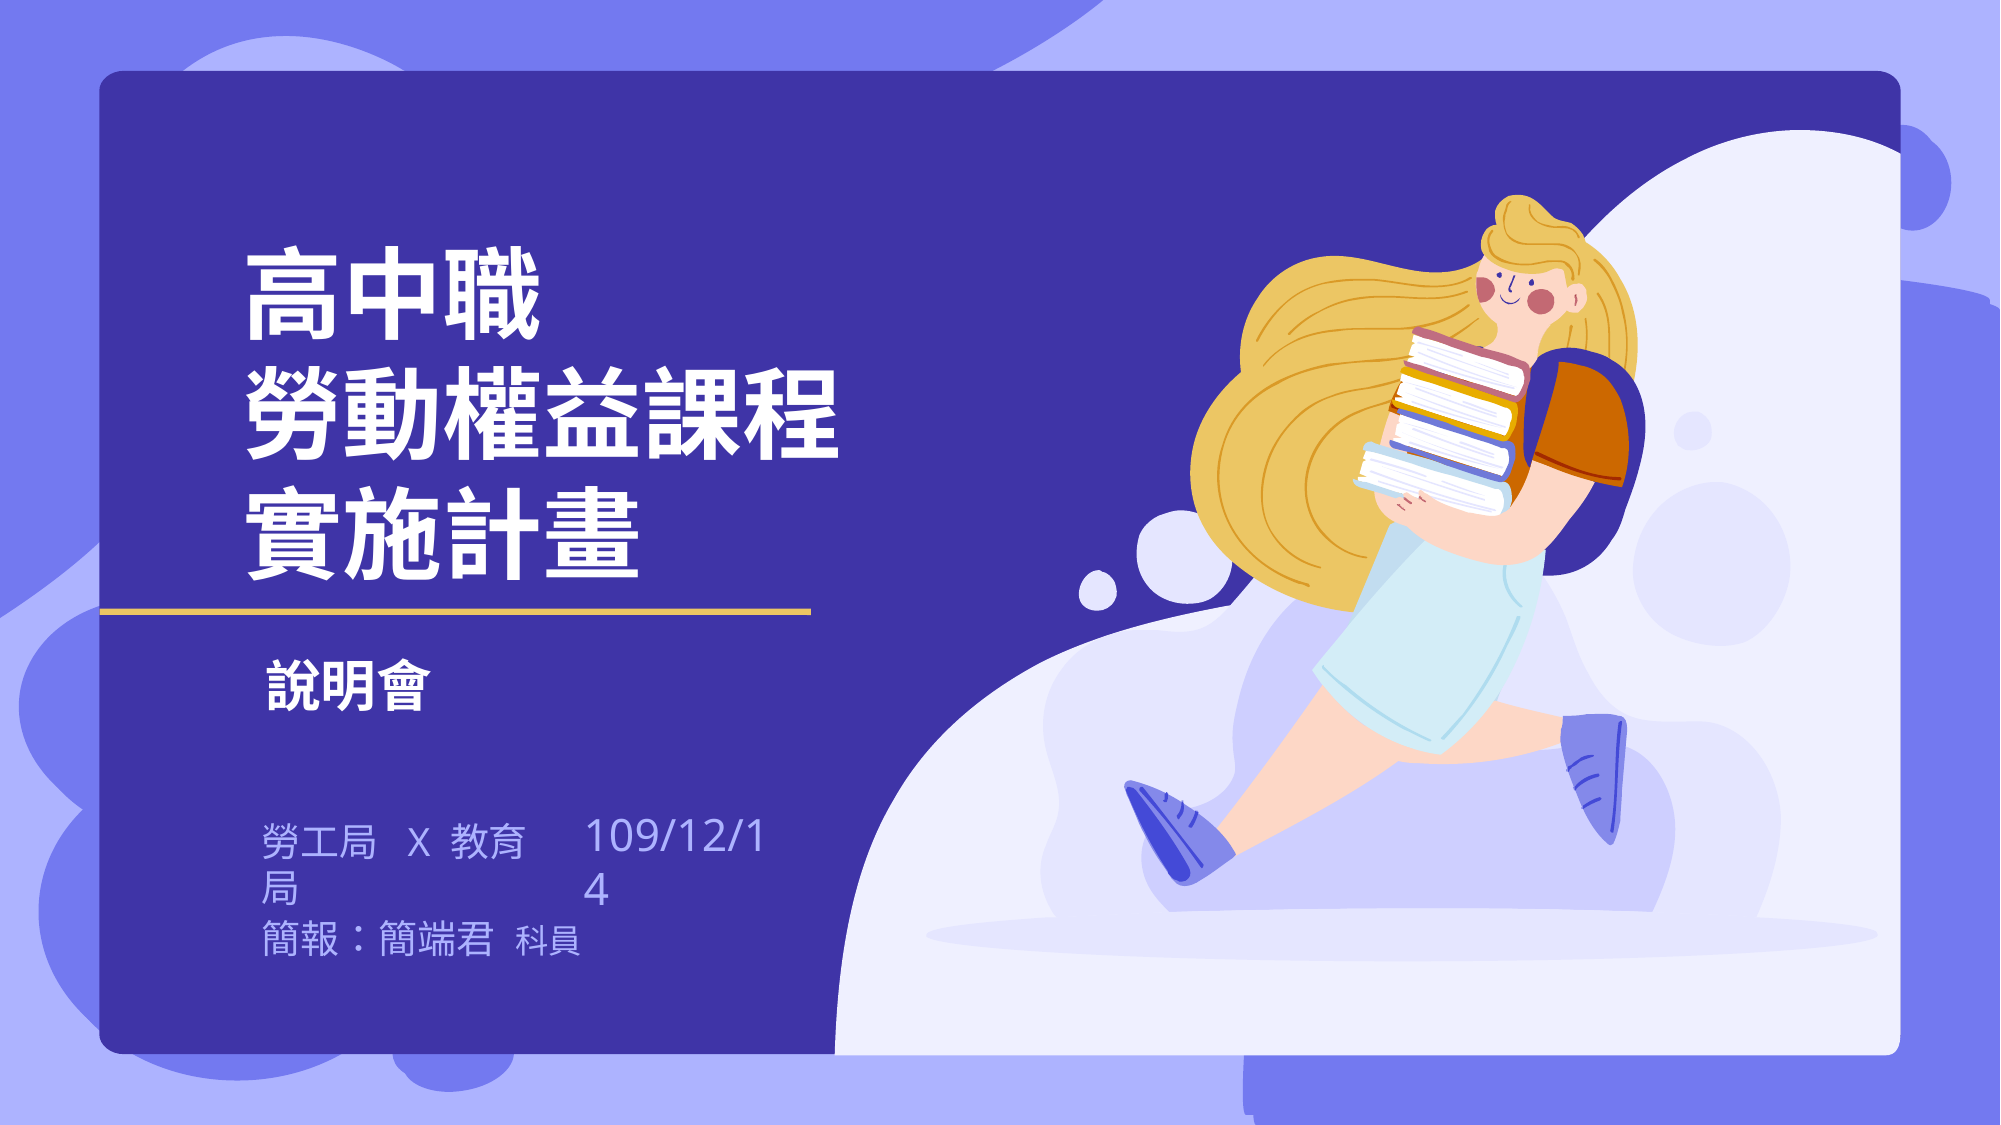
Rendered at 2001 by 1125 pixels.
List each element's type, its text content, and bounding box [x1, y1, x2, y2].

subtitle 勞工局 X 教育局 [241, 797, 570, 878]
text_box [834, 130, 1901, 1056]
text_box 109/12/14 [563, 787, 806, 868]
text_box [1078, 570, 1117, 611]
text_box 簡報：簡端君 科員 [241, 894, 630, 976]
title 高中職 勞動權益課程 實施計畫 [222, 162, 1158, 612]
text_box 說明會 [245, 630, 493, 725]
